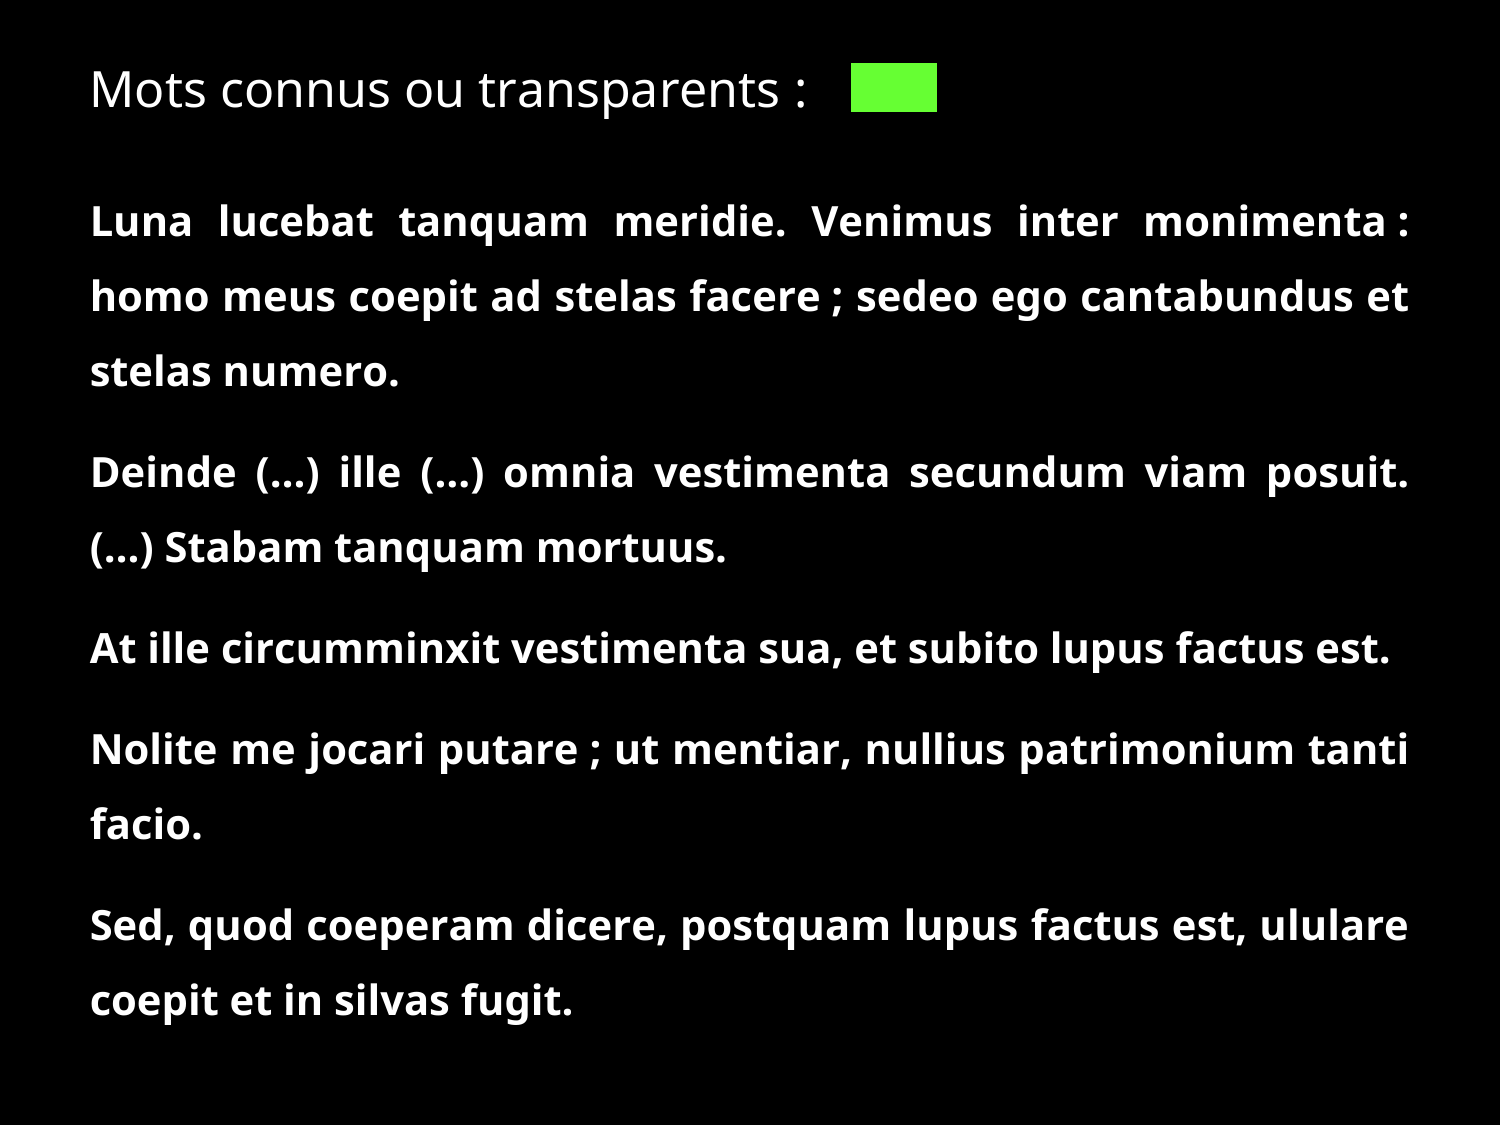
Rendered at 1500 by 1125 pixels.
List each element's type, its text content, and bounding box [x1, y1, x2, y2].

text_box Mots connus ou transparents : [74, 49, 1000, 126]
text_box Luna lucebat tanquam meridie. Venimus inter monimenta : homo meus coepit ad stelas facere ; sedeo ego cantabundus et stelas numero. Deinde (…) ille (…) omnia vestimenta secundum viam posuit. (…) Stabam tanquam mortuus. At ille circumminxit vestimenta sua, et subito lupus factus est. Nolite me jocari putare ; ut mentiar, nullius patrimonium tanti facio. Sed, quod coeperam dicere, postquam lupus factus est, ululare coepit et in silvas fugit. [75, 162, 1426, 1032]
text_box [849, 62, 938, 113]
